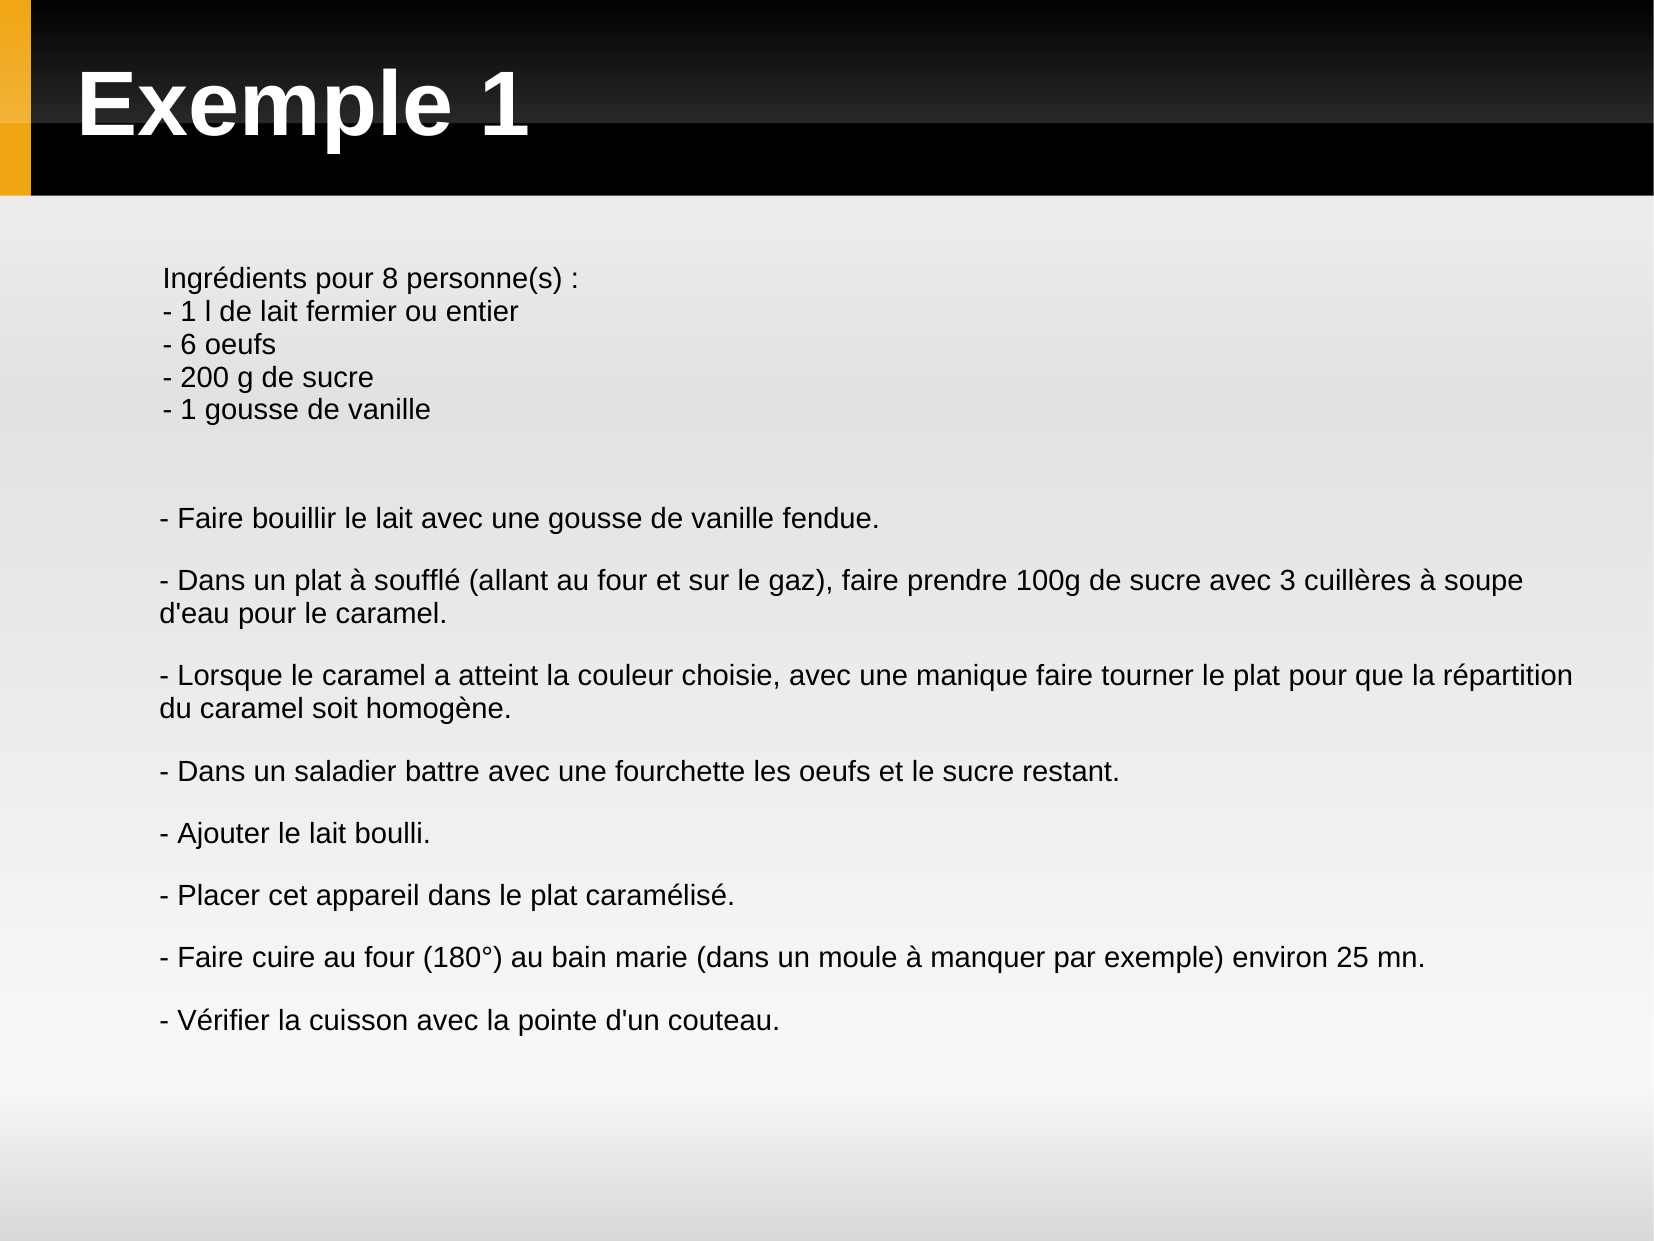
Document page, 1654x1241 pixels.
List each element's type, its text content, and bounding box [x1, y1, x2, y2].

list - Faire bouillir le lait avec une gousse de vanille fendue. - Dans un plat à soufflé (allant au four et sur le gaz), faire prendre 100g de sucre avec 3 cuillères à soupe d'eau pour le caramel. - Lorsque le caramel a atteint la couleur choisie, avec une manique faire tourner le plat pour que la répartition du caramel soit homogène. - Dans un saladier battre avec une fourchette les oeufs et le sucre restant. - Ajouter le lait boulli. - Placer cet appareil dans le plat caramélisé. - Faire cuire au four (180°) au bain marie (dans un moule à manquer par exemple) environ 25 mn. - Vérifier la cuisson avec la pointe d'un couteau. [88, 501, 1577, 1037]
picture [0, 0, 1654, 1241]
title Exemple 1 [76, 0, 1565, 208]
text_box Ingrédients pour 8 personne(s) : - 1 l de lait fermier ou entier - 6 oeufs - 200 g de sucre - 1 gousse de vanille [147, 254, 595, 434]
